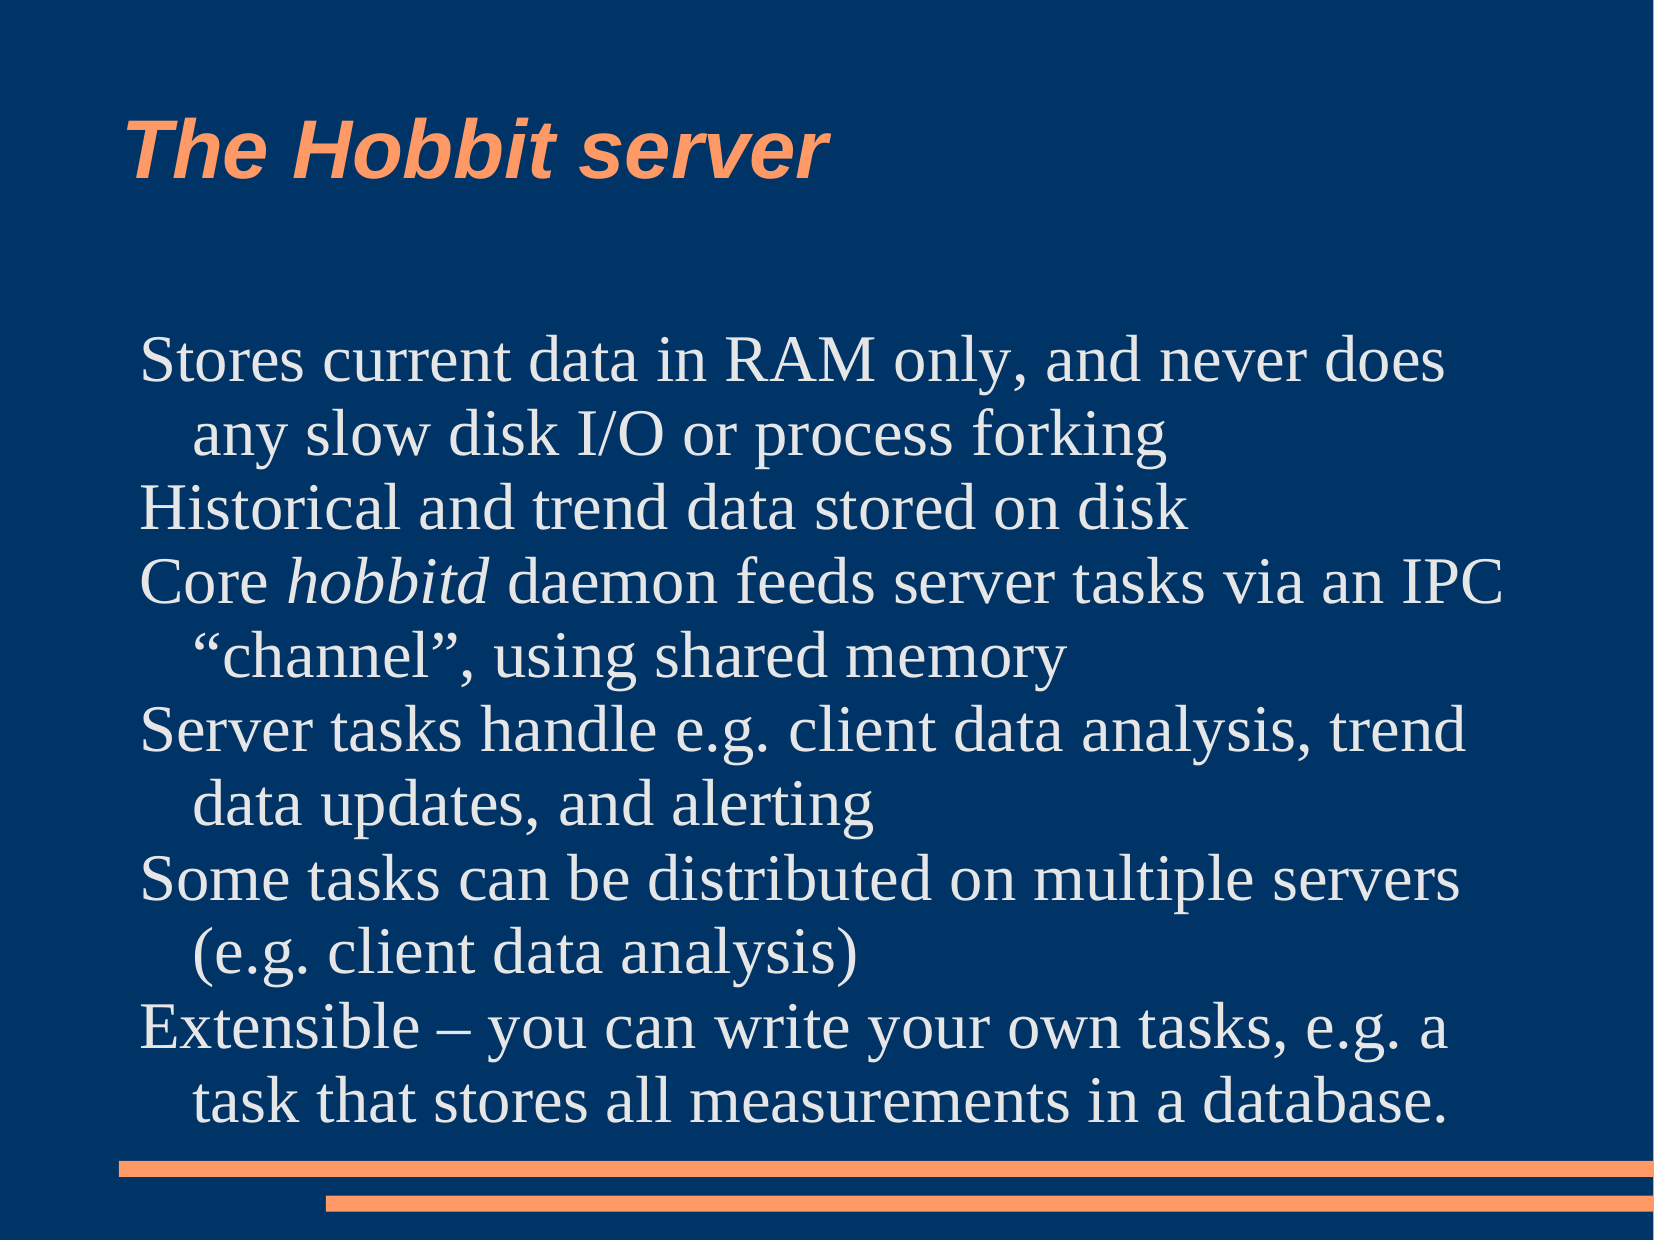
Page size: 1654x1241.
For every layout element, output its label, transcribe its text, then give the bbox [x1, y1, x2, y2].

title The Hobbit server [121, 46, 1534, 254]
list Stores current data in RAM only, and never does any slow disk I/O or process forking Historical and trend data stored on disk Core hobbitd daemon feeds server tasks via an IPC “channel”, using shared memory Server tasks handle e.g. client data analysis, trend data updates, and alerting Some tasks can be distributed on multiple servers (e.g. client data analysis) Extensible – you can write your own tasks, e.g. a task that stores all measurements in a database. [121, 322, 1561, 1137]
